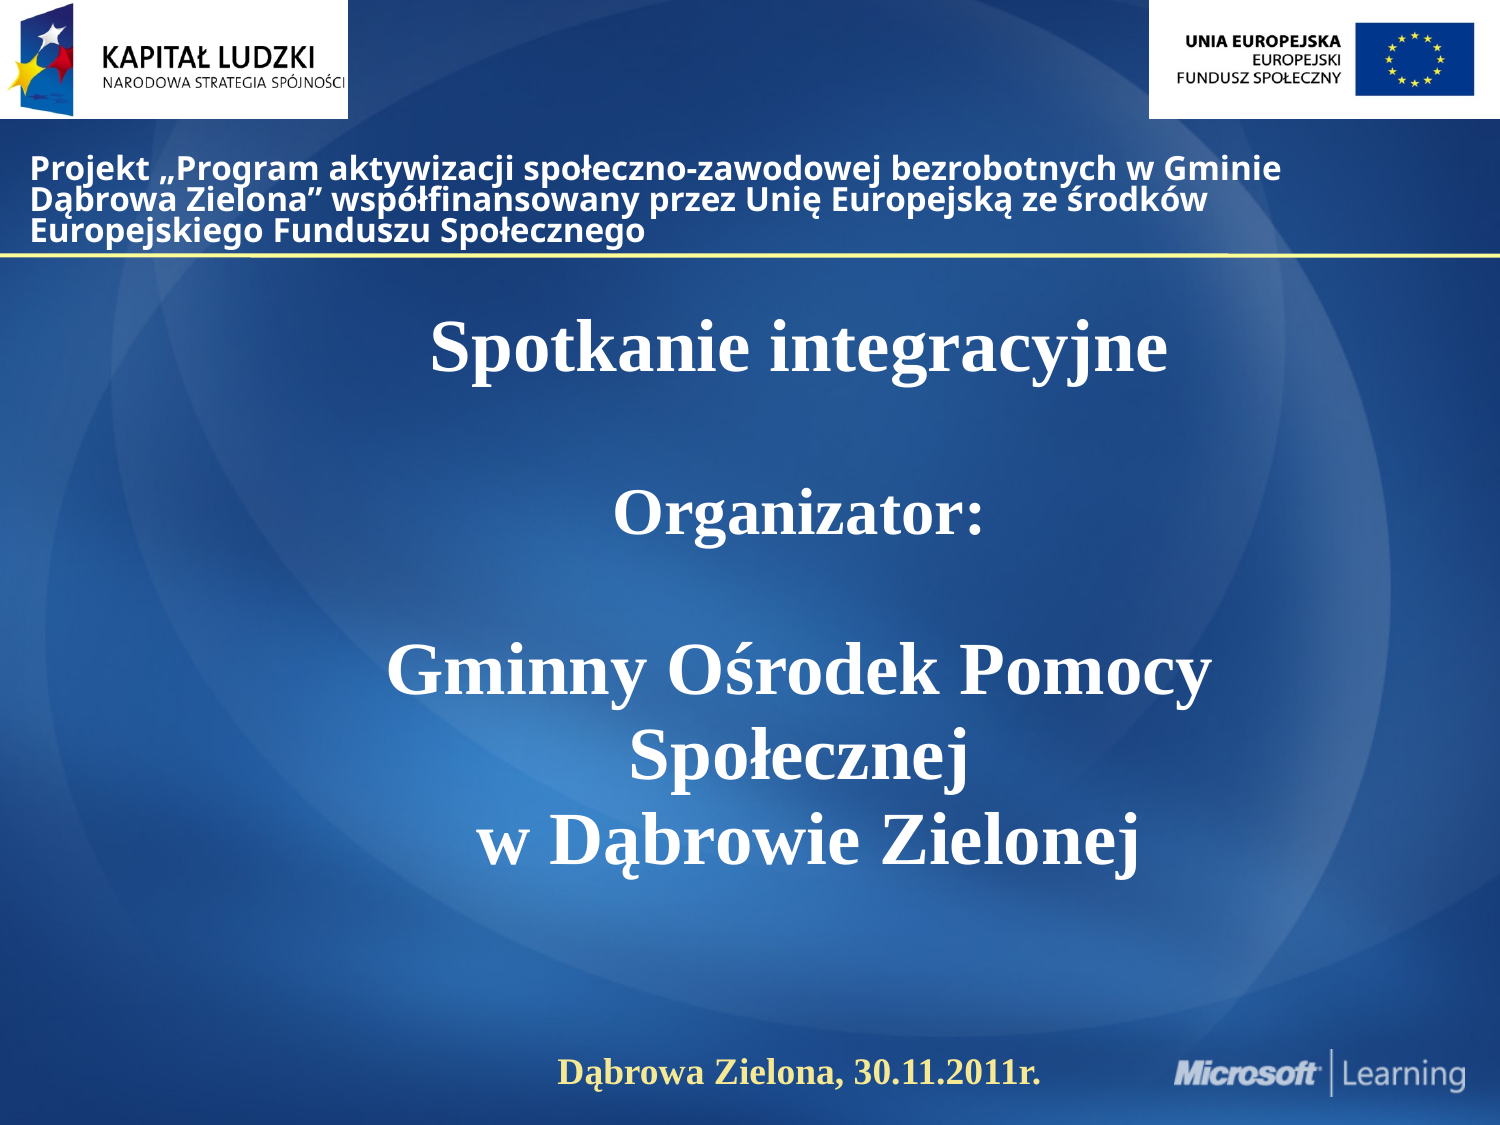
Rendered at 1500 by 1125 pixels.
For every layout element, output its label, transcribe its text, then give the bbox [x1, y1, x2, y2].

picture [0, 0, 348, 119]
text_box Spotkanie integracyjne Organizator: Gminny Ośrodek Pomocy Społecznej w Dąbrowie Zielonej Dąbrowa Zielona, 30.11.2011r. [206, 296, 1393, 1016]
picture [1149, 0, 1500, 119]
text_box Projekt „Program aktywizacji społeczno-zawodowej bezrobotnych w Gminie Dąbrowa Zielona” współfinansowany przez Unię Europejską ze środków Europejskiego Funduszu Społecznego [29, 108, 1434, 296]
